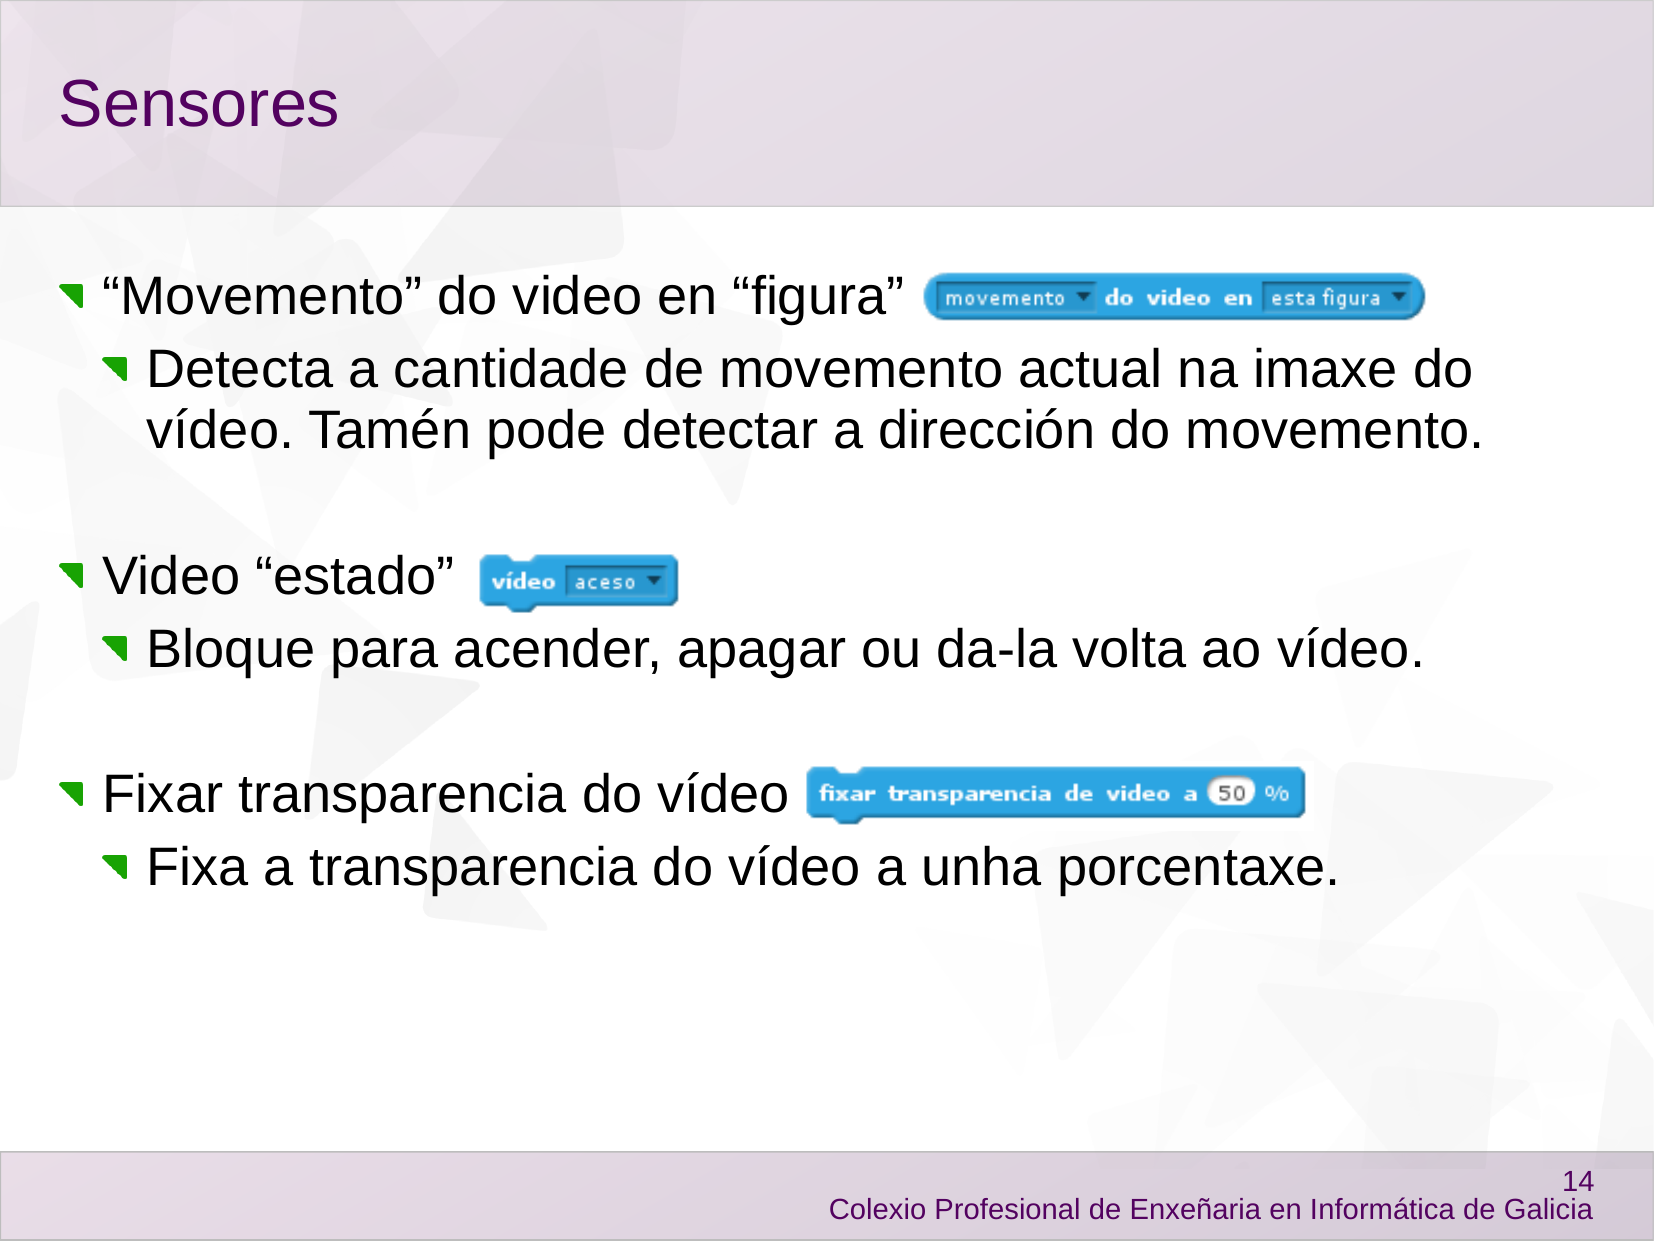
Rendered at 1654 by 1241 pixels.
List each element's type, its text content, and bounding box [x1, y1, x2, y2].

list “Movemento” do video en “figura” Detecta a cantidade de movemento actual na imaxe do vídeo. Tamén pode detectar a dirección do movemento. Video “estado” Bloque para acender, apagar ou da-la volta ao vídeo. Fixar transparencia do vídeo Fixa a transparencia do vídeo a unha porcentaxe. [59, 265, 1595, 986]
title Sensores [59, 29, 1595, 178]
picture [472, 551, 689, 615]
picture [916, 265, 1436, 329]
picture [0, 0, 783, 931]
picture [803, 761, 1314, 831]
picture [915, 548, 1654, 1169]
